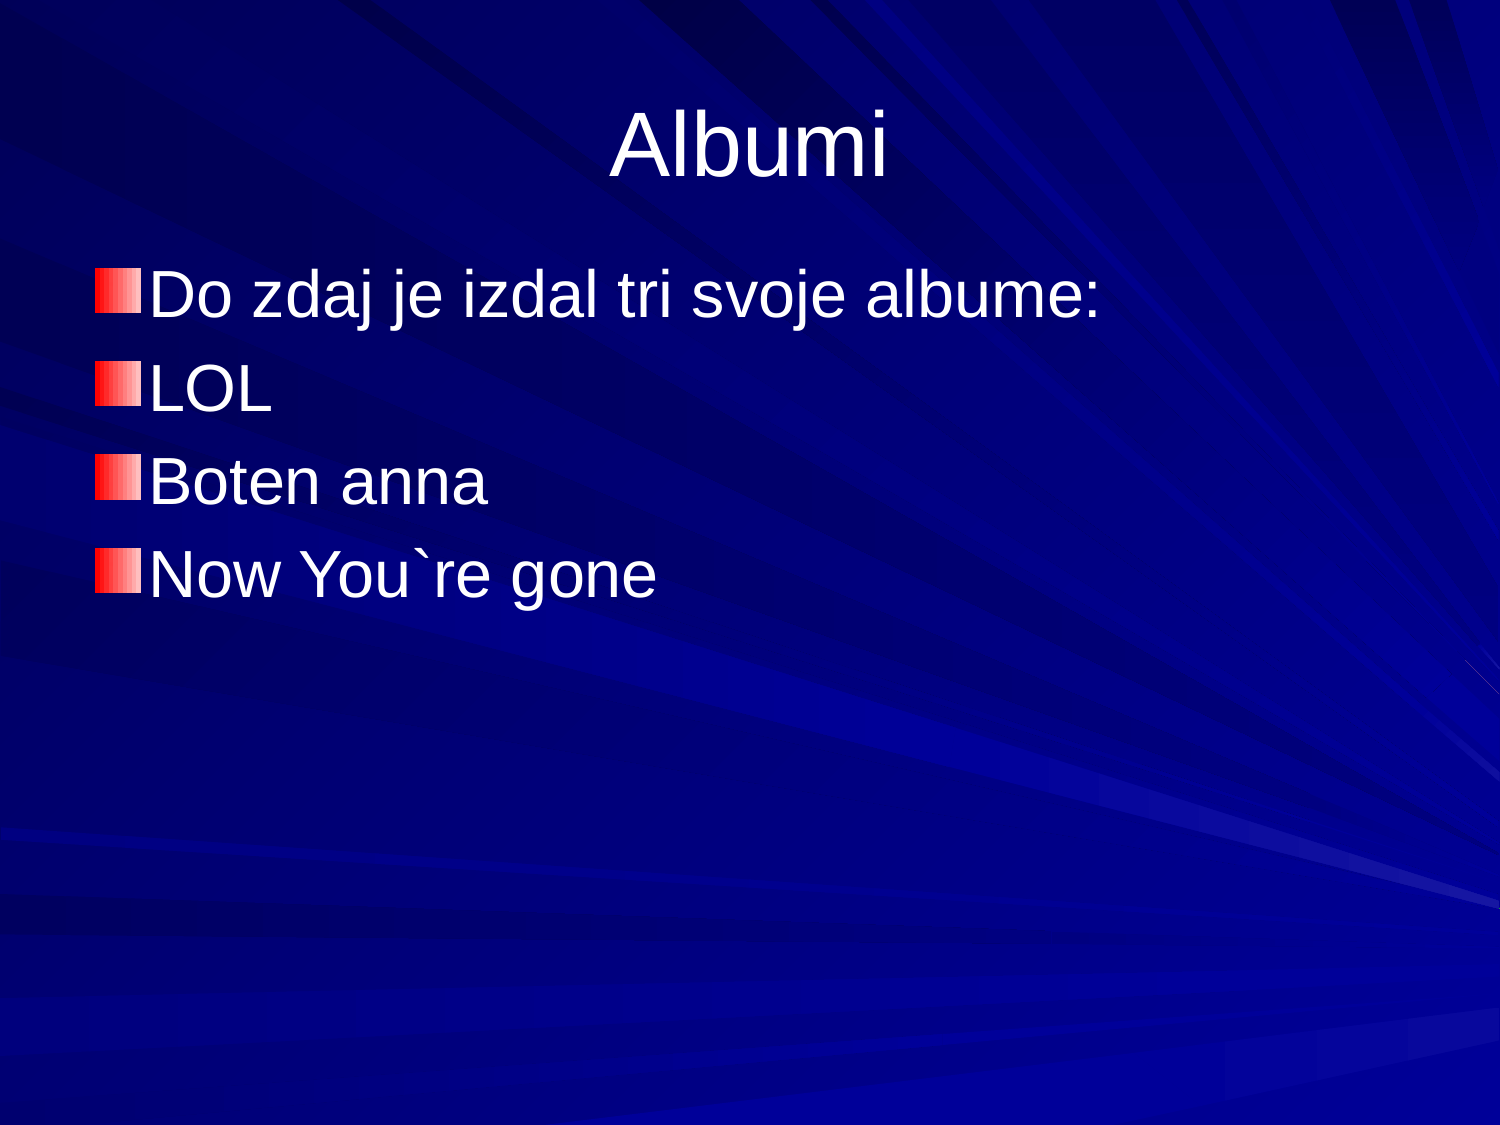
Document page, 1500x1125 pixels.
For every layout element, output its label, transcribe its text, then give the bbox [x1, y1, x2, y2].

list Do zdaj je izdal tri svoje albume: LOL Boten anna Now You`re gone [76, 243, 1427, 987]
title Albumi [75, 45, 1425, 234]
